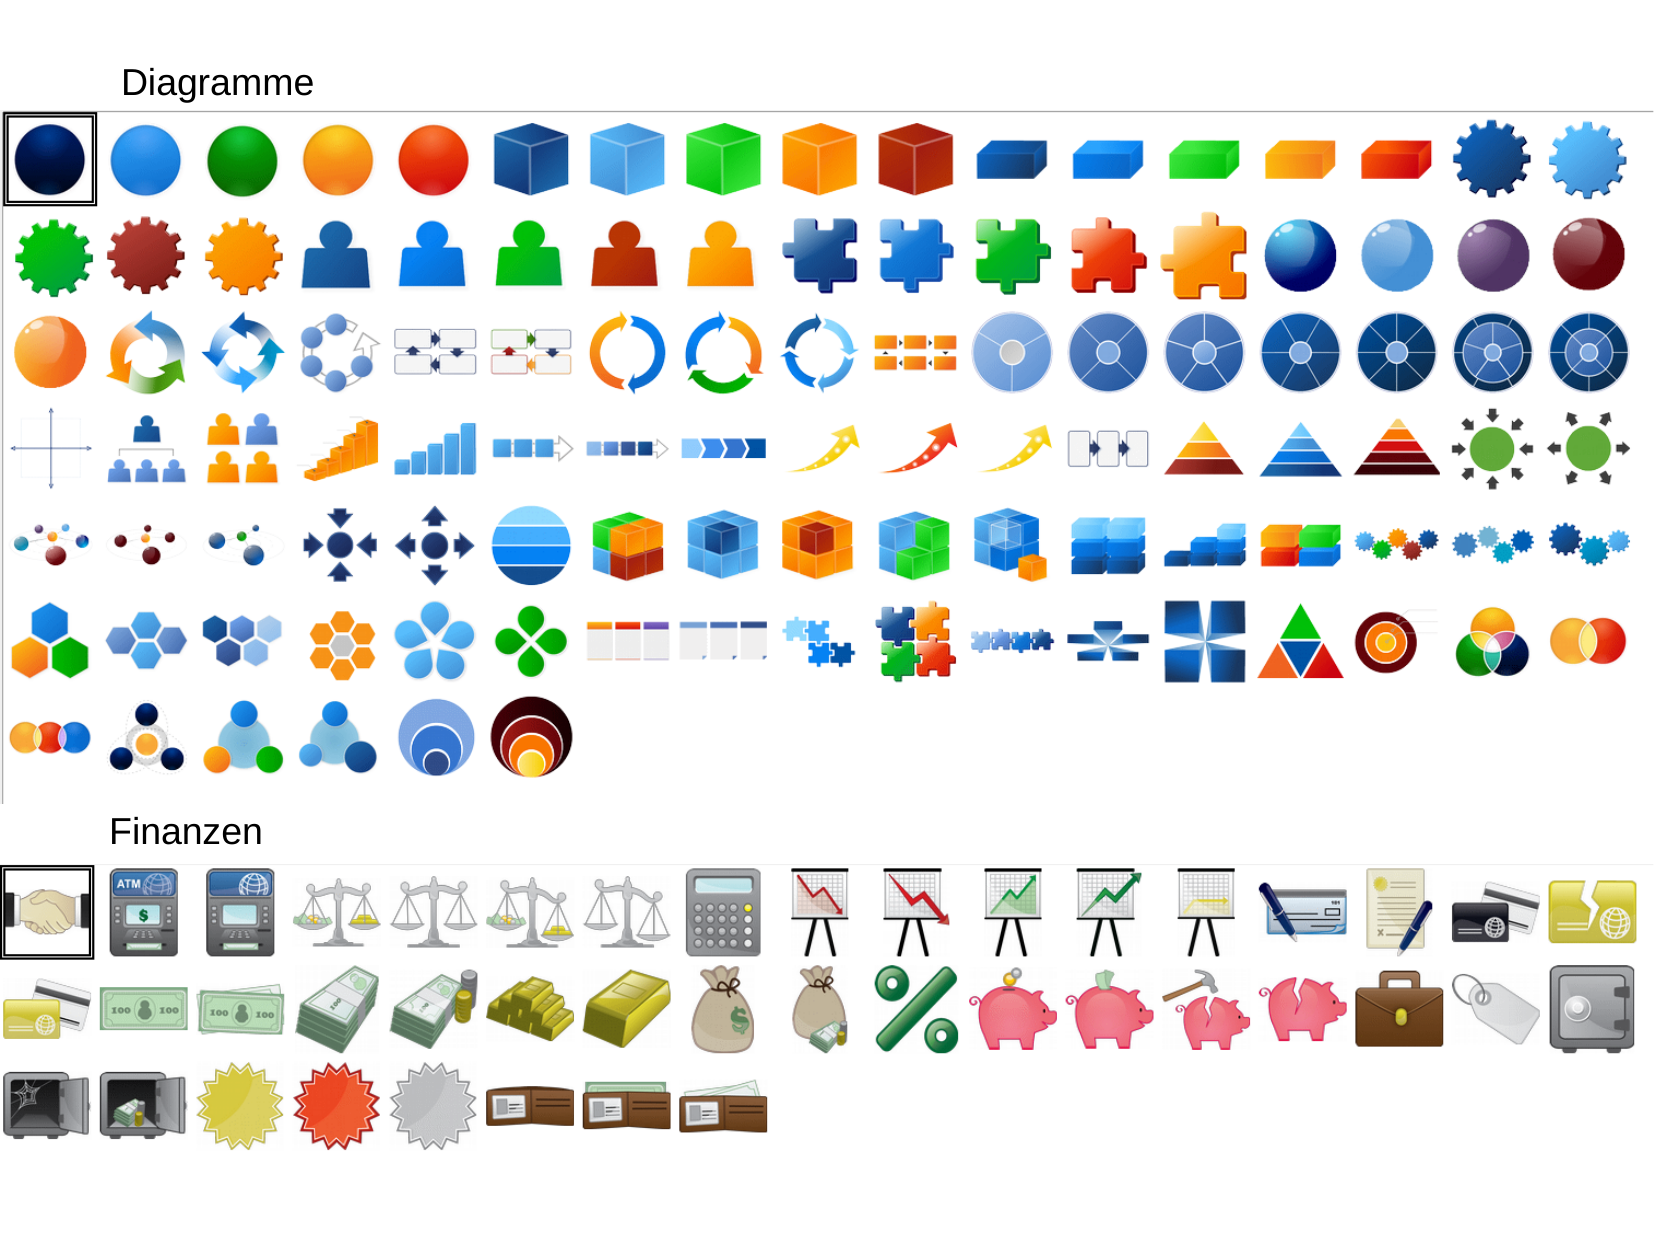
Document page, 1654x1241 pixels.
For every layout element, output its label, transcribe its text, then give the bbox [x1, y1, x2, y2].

text_box Diagramme [106, 53, 330, 111]
text_box Finanzen [94, 803, 278, 861]
picture [0, 110, 1654, 804]
picture [0, 864, 1654, 1182]
